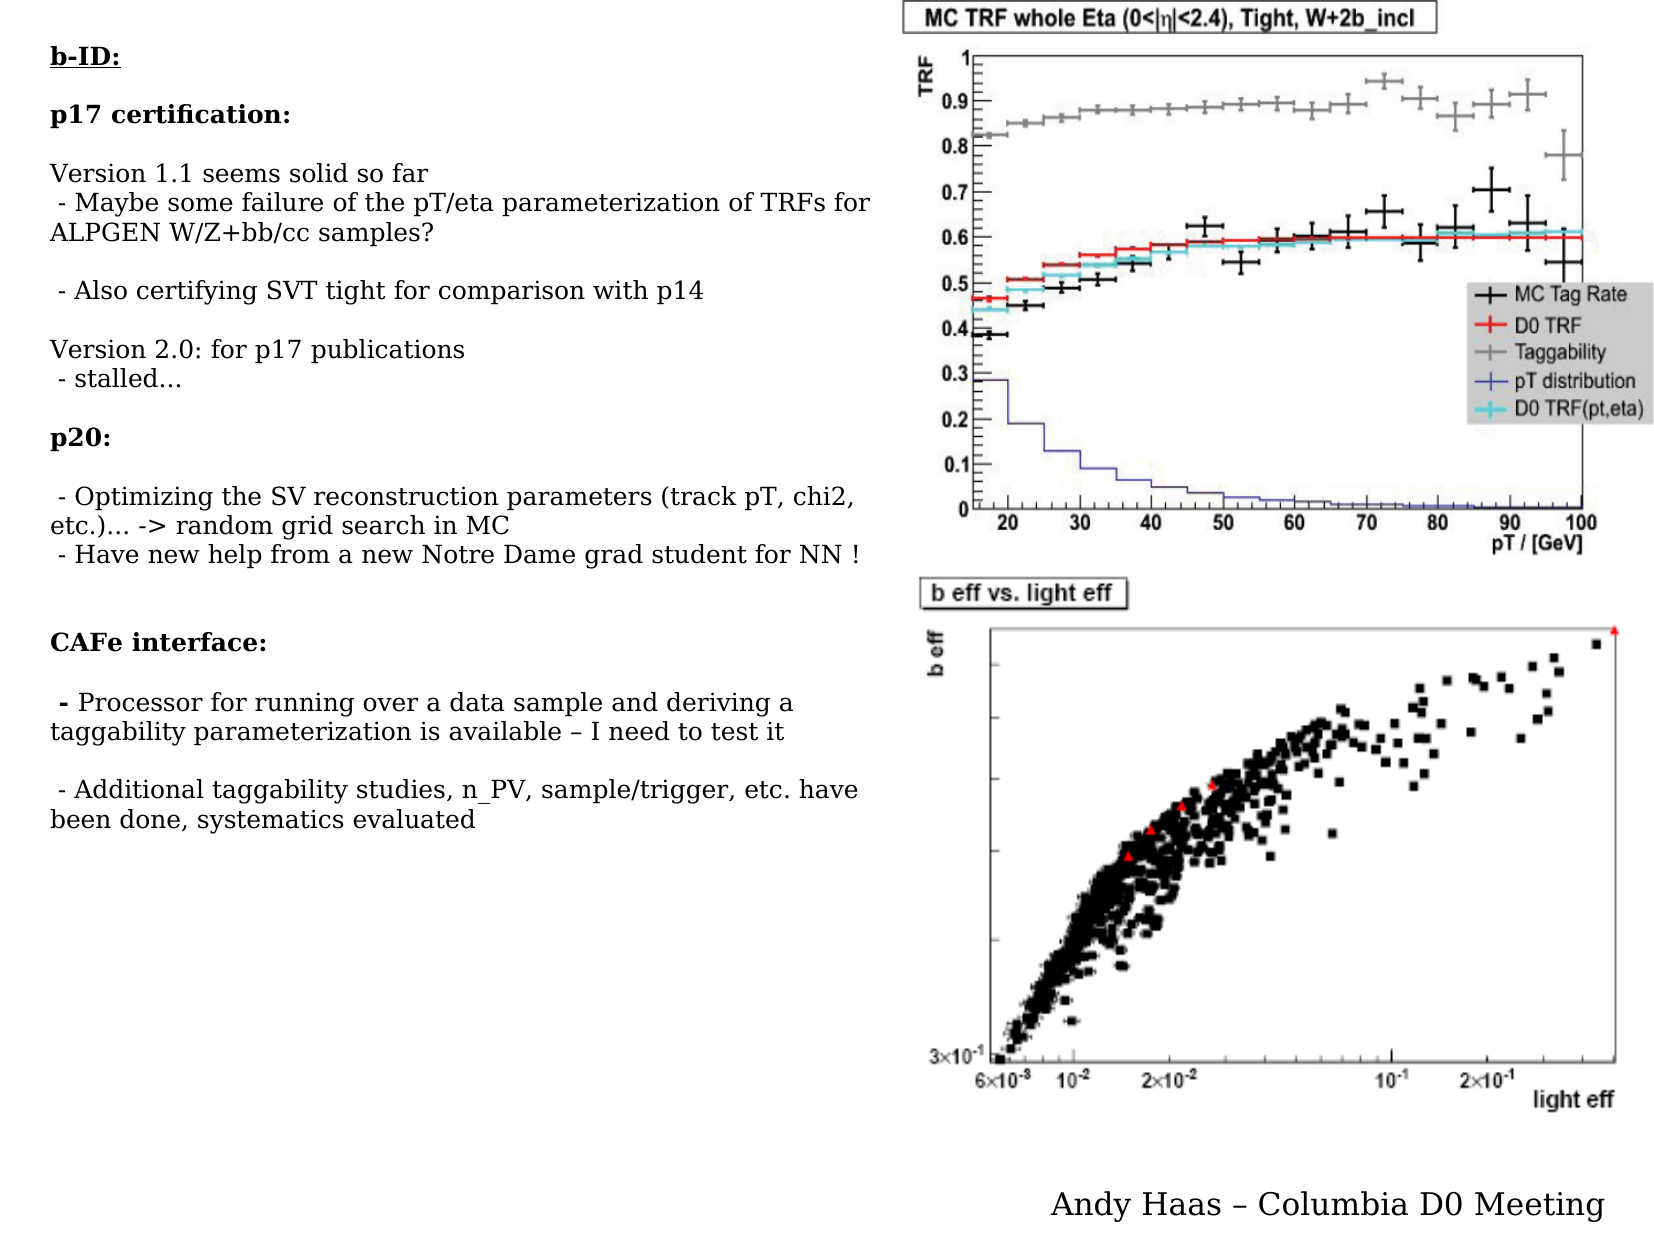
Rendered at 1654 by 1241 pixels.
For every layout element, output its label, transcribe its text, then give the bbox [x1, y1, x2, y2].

text_box b-ID: p17 certification: Version 1.1 seems solid so far - Maybe some failure of the pT/eta parameterization of TRFs for ALPGEN W/Z+bb/cc samples? - Also certifying SVT tight for comparison with p14 Version 2.0: for p17 publications - stalled... p20: - Optimizing the SV reconstruction parameters (track pT, chi2, etc.)... -> random grid search in MC - Have new help from a new Notre Dame grad student for NN ! CAFe interface: - Processor for running over a data sample and deriving a taggability parameterization is available – I need to test it - Additional taggability studies, n_PV, sample/trigger, etc. have been done, systematics evaluated [49, 41, 887, 1032]
picture [898, 0, 1654, 561]
picture [912, 571, 1654, 1130]
